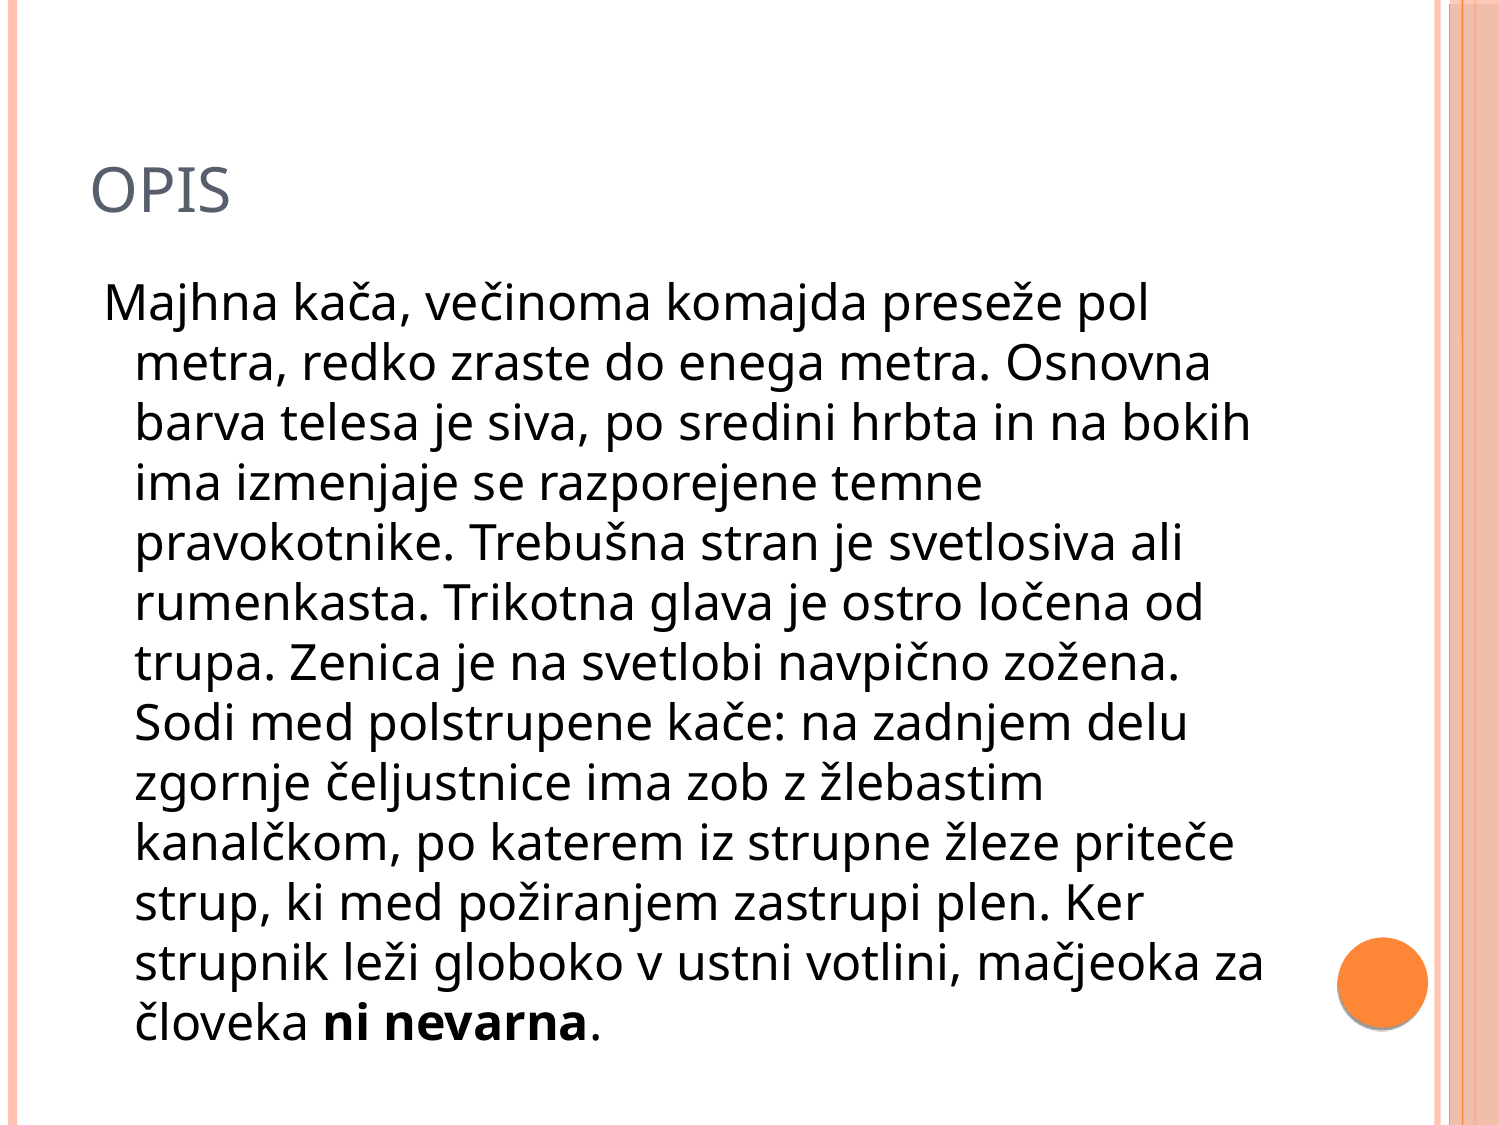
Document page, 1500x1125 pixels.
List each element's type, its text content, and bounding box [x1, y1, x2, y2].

title OPIS [75, 45, 1300, 233]
list Majhna kača, večinoma komajda preseže pol metra, redko zraste do enega metra. Osnovna barva telesa je siva, po sredini hrbta in na bokih ima izmenjaje se razporejene temne pravokotnike. Trebušna stran je svetlosiva ali rumenkasta. Trikotna glava je ostro ločena od trupa. Zenica je na svetlobi navpično zožena. Sodi med polstrupene kače: na zadnjem delu zgornje čeljustnice ima zob z žlebastim kanalčkom, po katerem iz strupne žleze priteče strup, ki med požiranjem zastrupi plen. Ker strupnik leži globoko v ustni votlini, mačjeoka za človeka ni nevarna. [75, 262, 1300, 1062]
